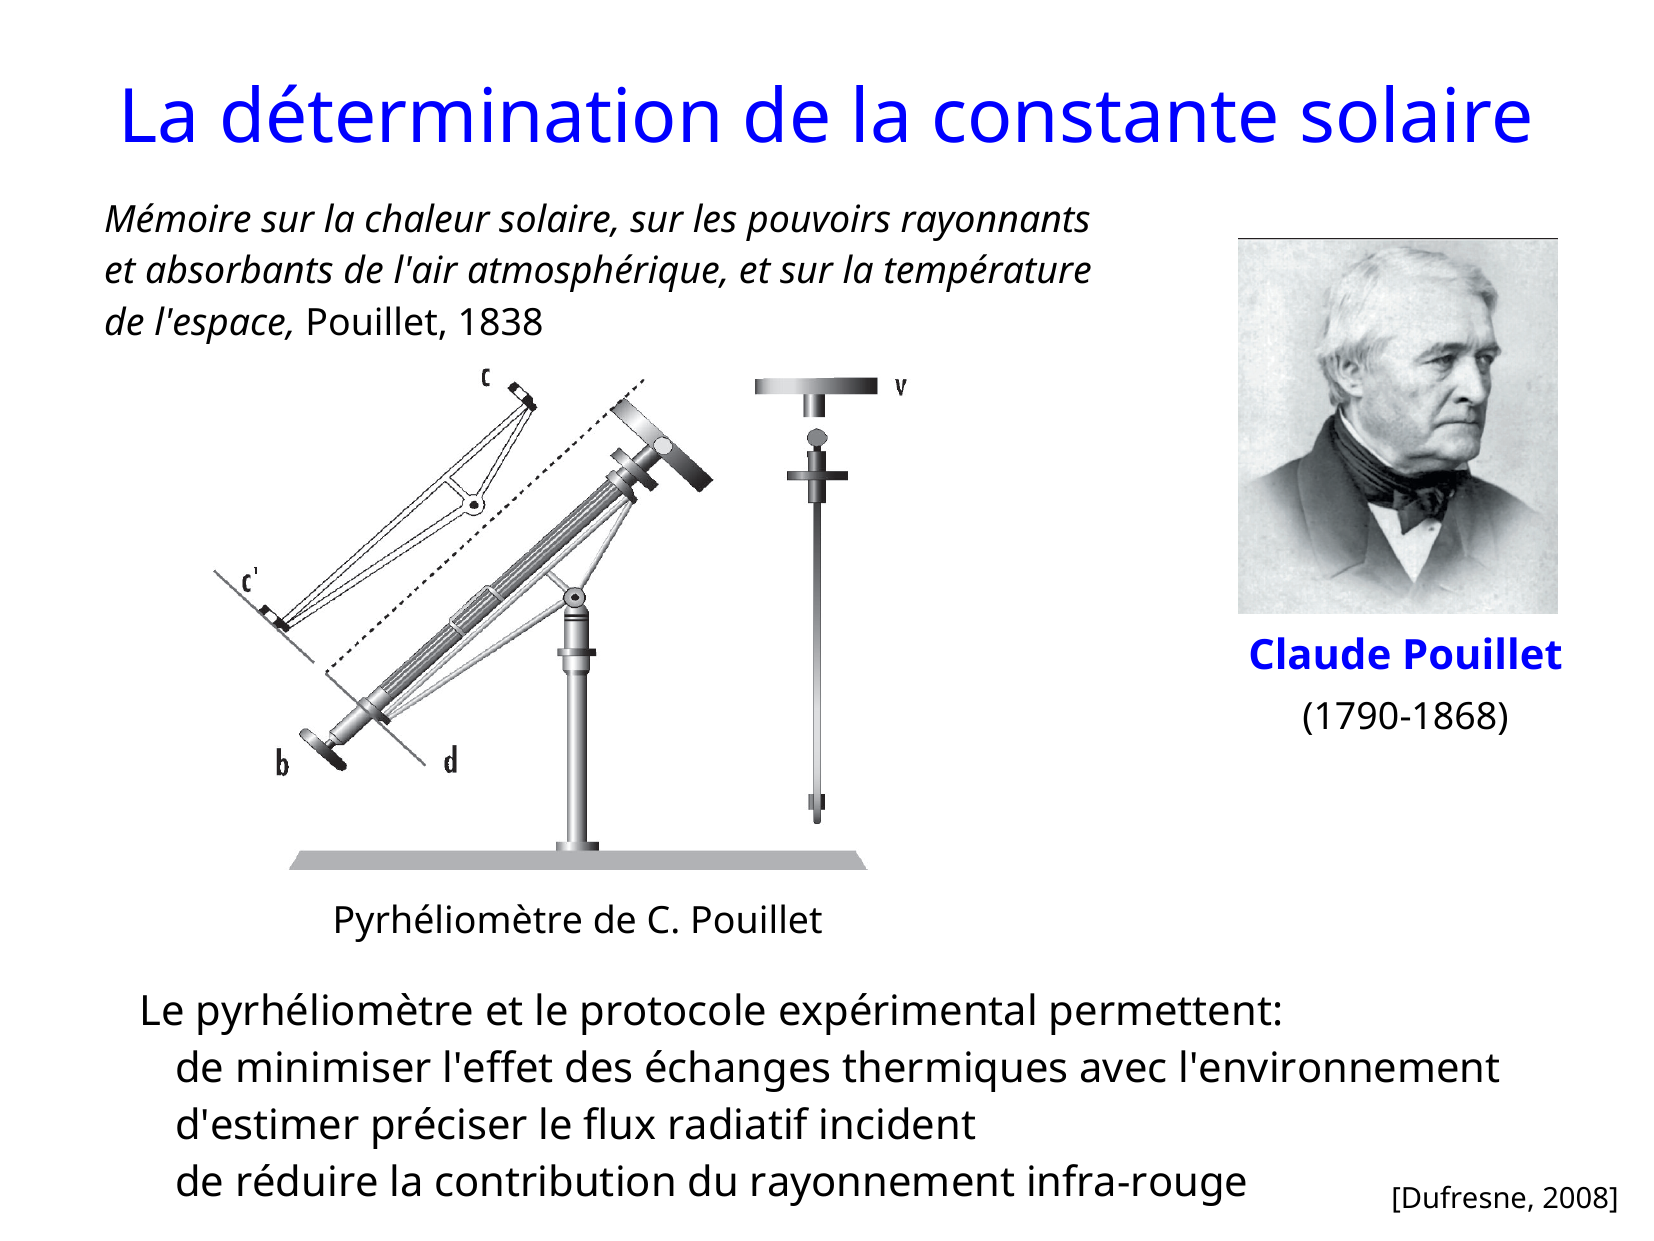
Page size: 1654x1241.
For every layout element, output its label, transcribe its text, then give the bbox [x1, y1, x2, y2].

text_box Mémoire sur la chaleur solaire, sur les pouvoirs rayonnants et absorbants de l'air atmosphérique, et sur la température de l'espace, Pouillet, 1838 [89, 185, 1136, 341]
text_box Claude Pouillet (1790-1868) [1228, 608, 1583, 746]
picture [136, 341, 983, 870]
picture [1238, 238, 1558, 614]
text_box Pyrhéliomètre de C. Pouillet [100, 886, 1056, 954]
title La détermination de la constante solaire [82, 21, 1571, 206]
text_box Le pyrhéliomètre et le protocole expérimental permettent: de minimiser l'effet des échanges thermiques avec l'environnement d'estimer préciser le flux radiatif incident de réduire la contribution du rayonnement infra-rouge [125, 973, 1583, 1193]
text_box [Dufresne, 2008] [1170, 1174, 1634, 1231]
